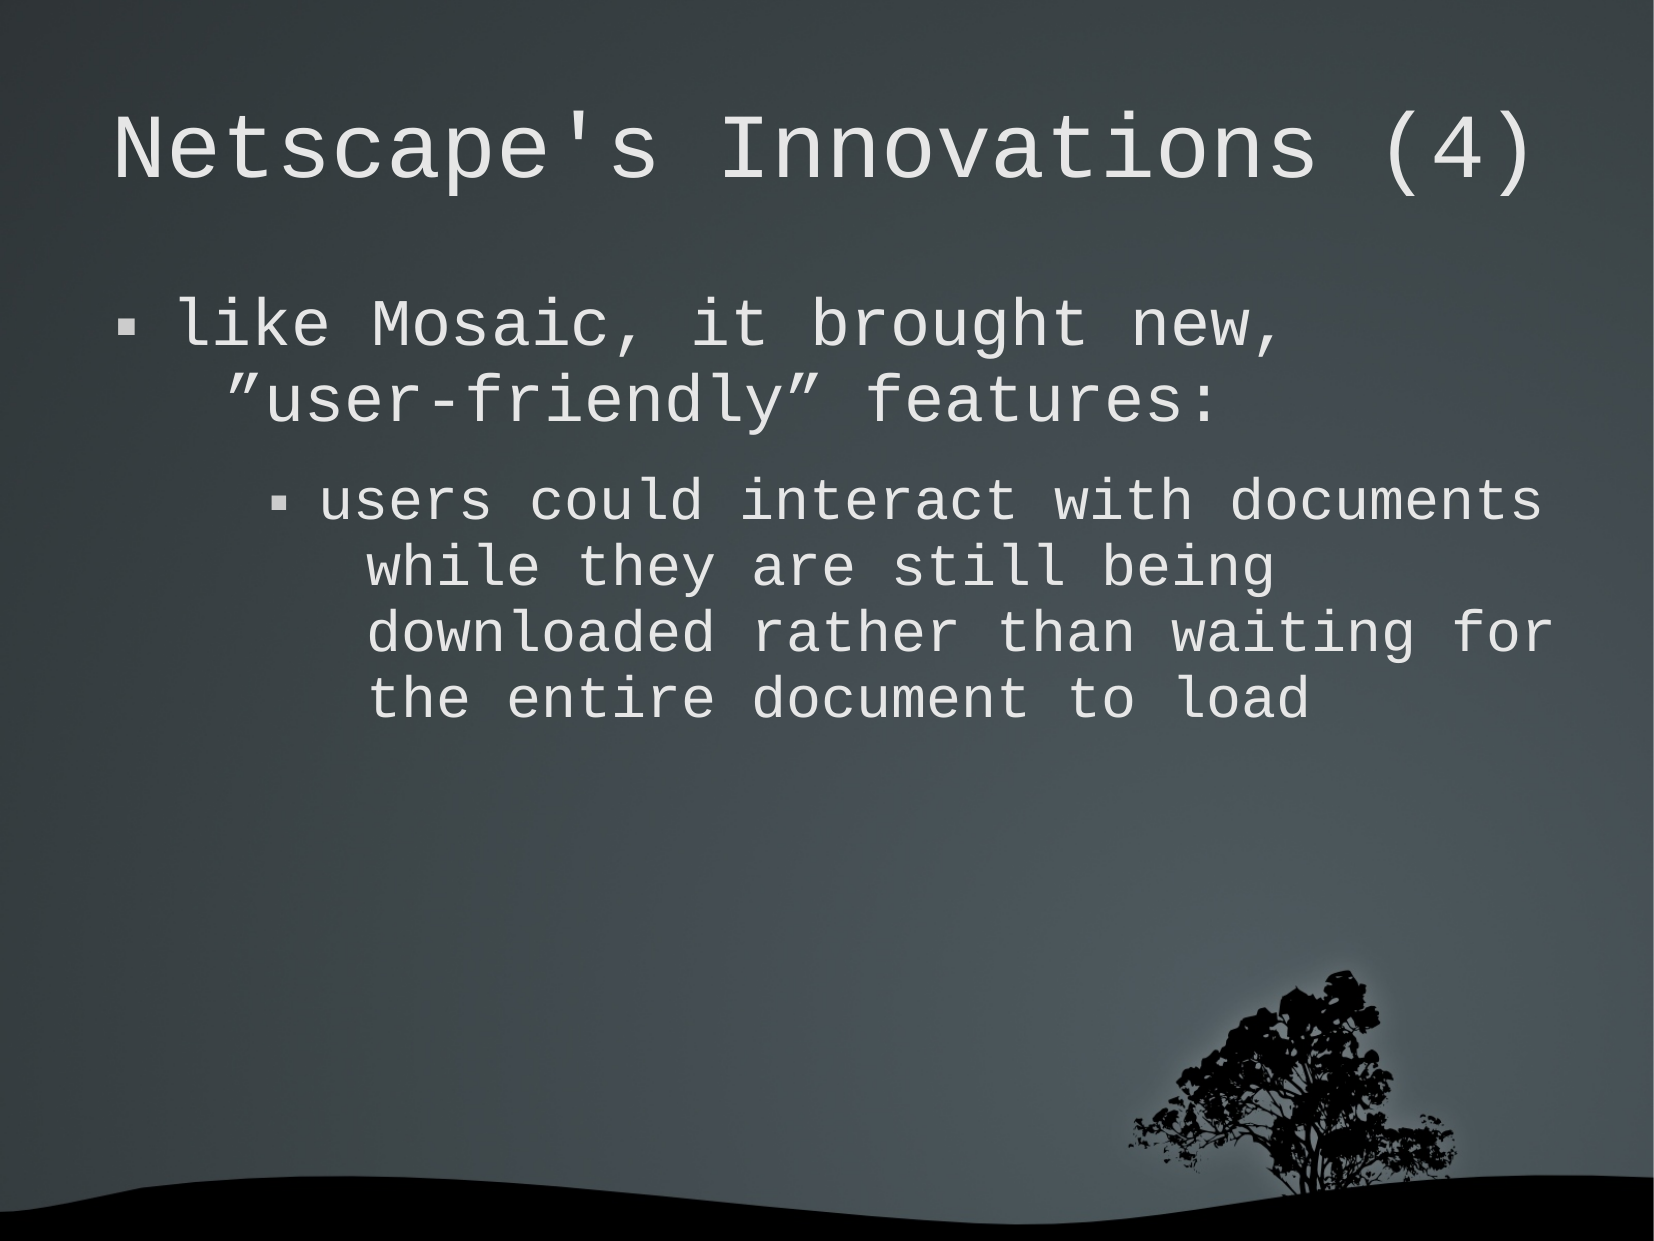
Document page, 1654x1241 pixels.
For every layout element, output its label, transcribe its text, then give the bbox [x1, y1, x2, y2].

picture [0, 0, 1654, 1241]
list like Mosaic, it brought new, ”user-friendly” features: users could interact with documents while they are still being downloaded rather than waiting for the entire document to load [82, 290, 1571, 1094]
title Netscape's Innovations (4) [82, 56, 1571, 250]
